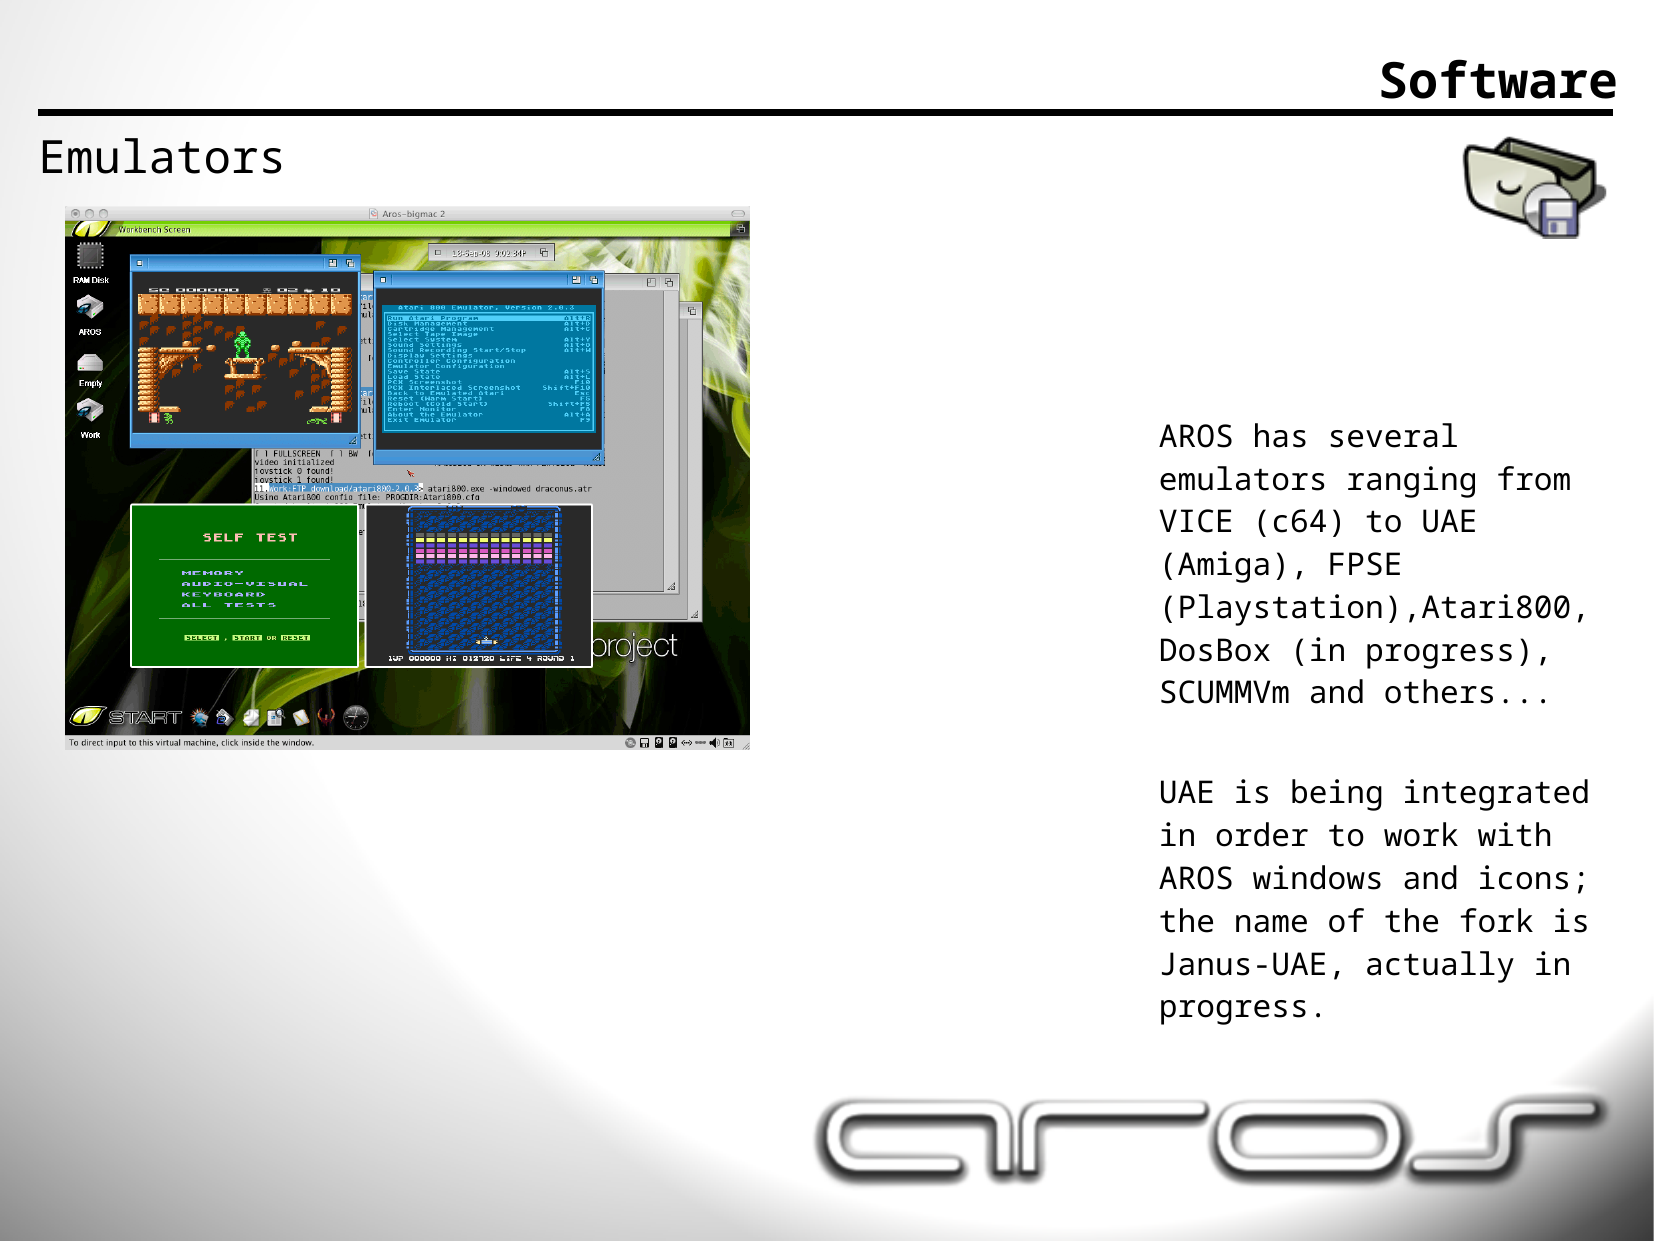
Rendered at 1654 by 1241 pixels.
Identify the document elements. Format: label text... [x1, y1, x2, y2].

text_box AROS has several emulators ranging from VICE (c64) to UAE (Amiga), FPSE (Playstation),Atari800,DosBox (in progress), SCUMMVm and others... UAE is being integrated in order to work with AROS windows and icons; the name of the fork is Janus-UAE, actually in progress. [1144, 406, 1620, 1032]
text_box Emulators [23, 116, 302, 178]
picture [0, 0, 1654, 1241]
text_box Software [1363, 37, 1637, 103]
